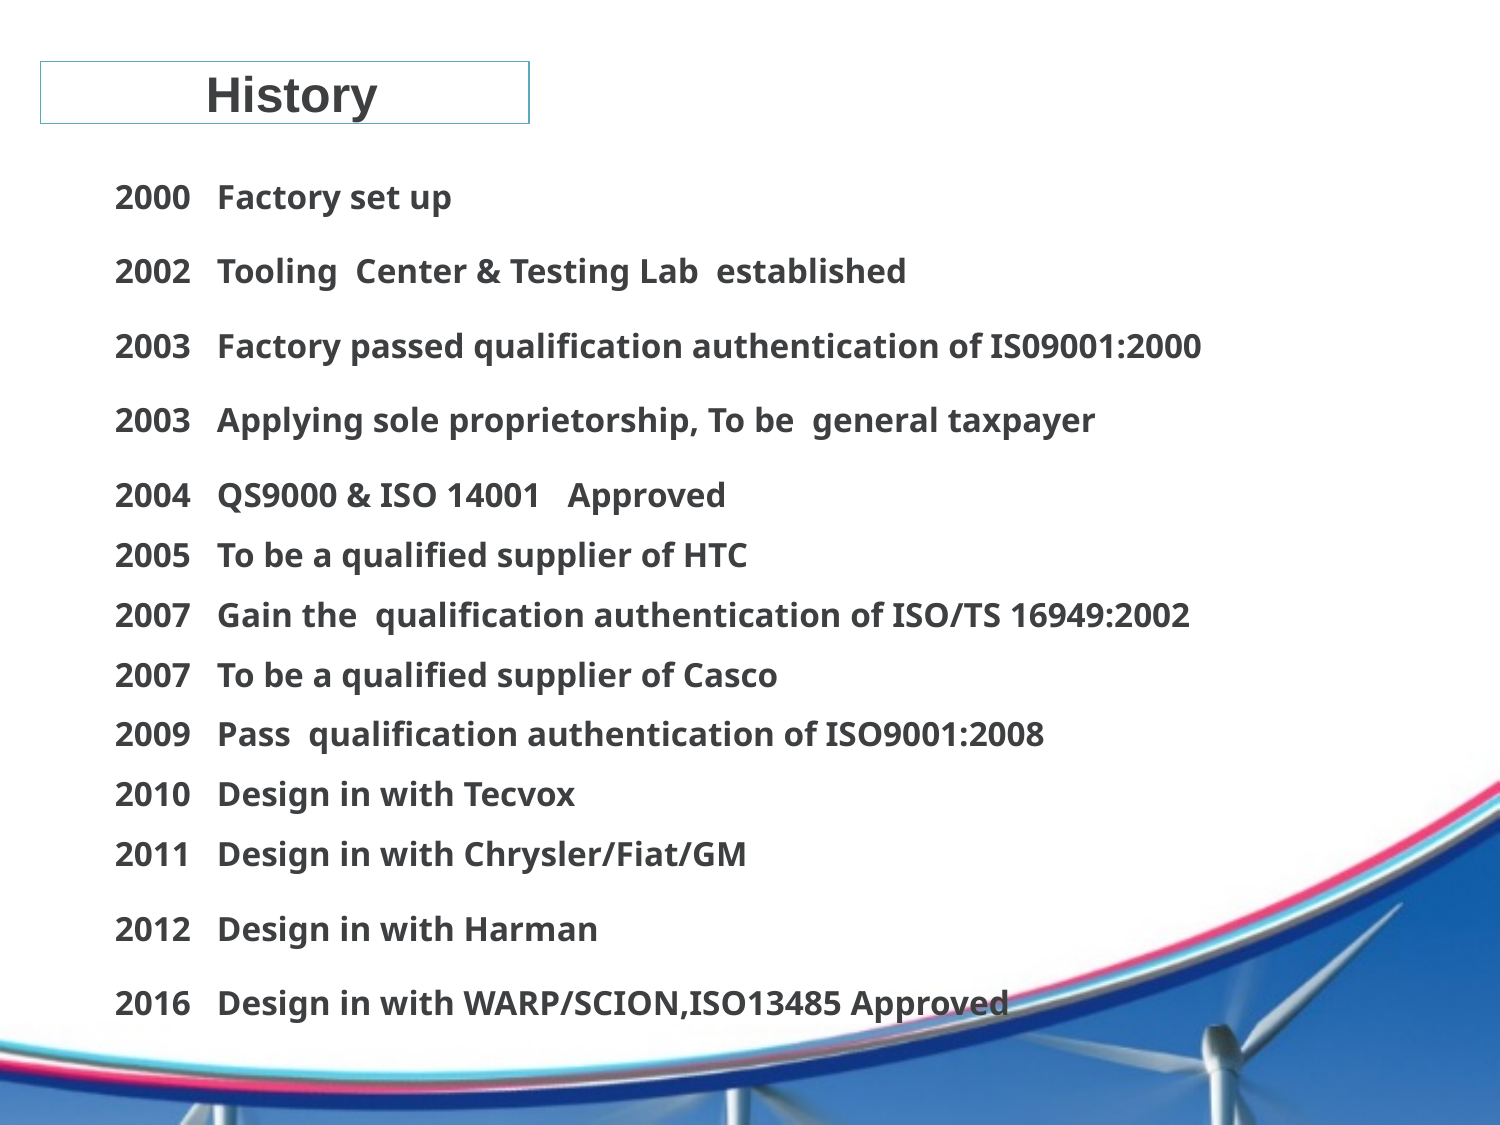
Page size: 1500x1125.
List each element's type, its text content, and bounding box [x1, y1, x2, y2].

text_box History [46, 54, 538, 130]
picture [0, 0, 1500, 1125]
text_box 2000 Factory set up 2002 Tooling Center & Testing Lab established 2003 Factory passed qualification authentication of IS09001:2000 2003 Applying sole proprietorship, To be general taxpayer 2004 QS9000 & ISO 14001 Approved 2005 To be a qualified supplier of HTC 2007 Gain the qualification authentication of ISO/TS 16949:2002 2007 To be a qualified supplier of Casco 2009 Pass qualification authentication of ISO9001:2008 2010 Design in with Tecvox 2011 Design in with Chrysler/Fiat/GM 2012 Design in with Harman 2016 Design in with WARP/SCION,ISO13485 Approved [100, 148, 1400, 1032]
